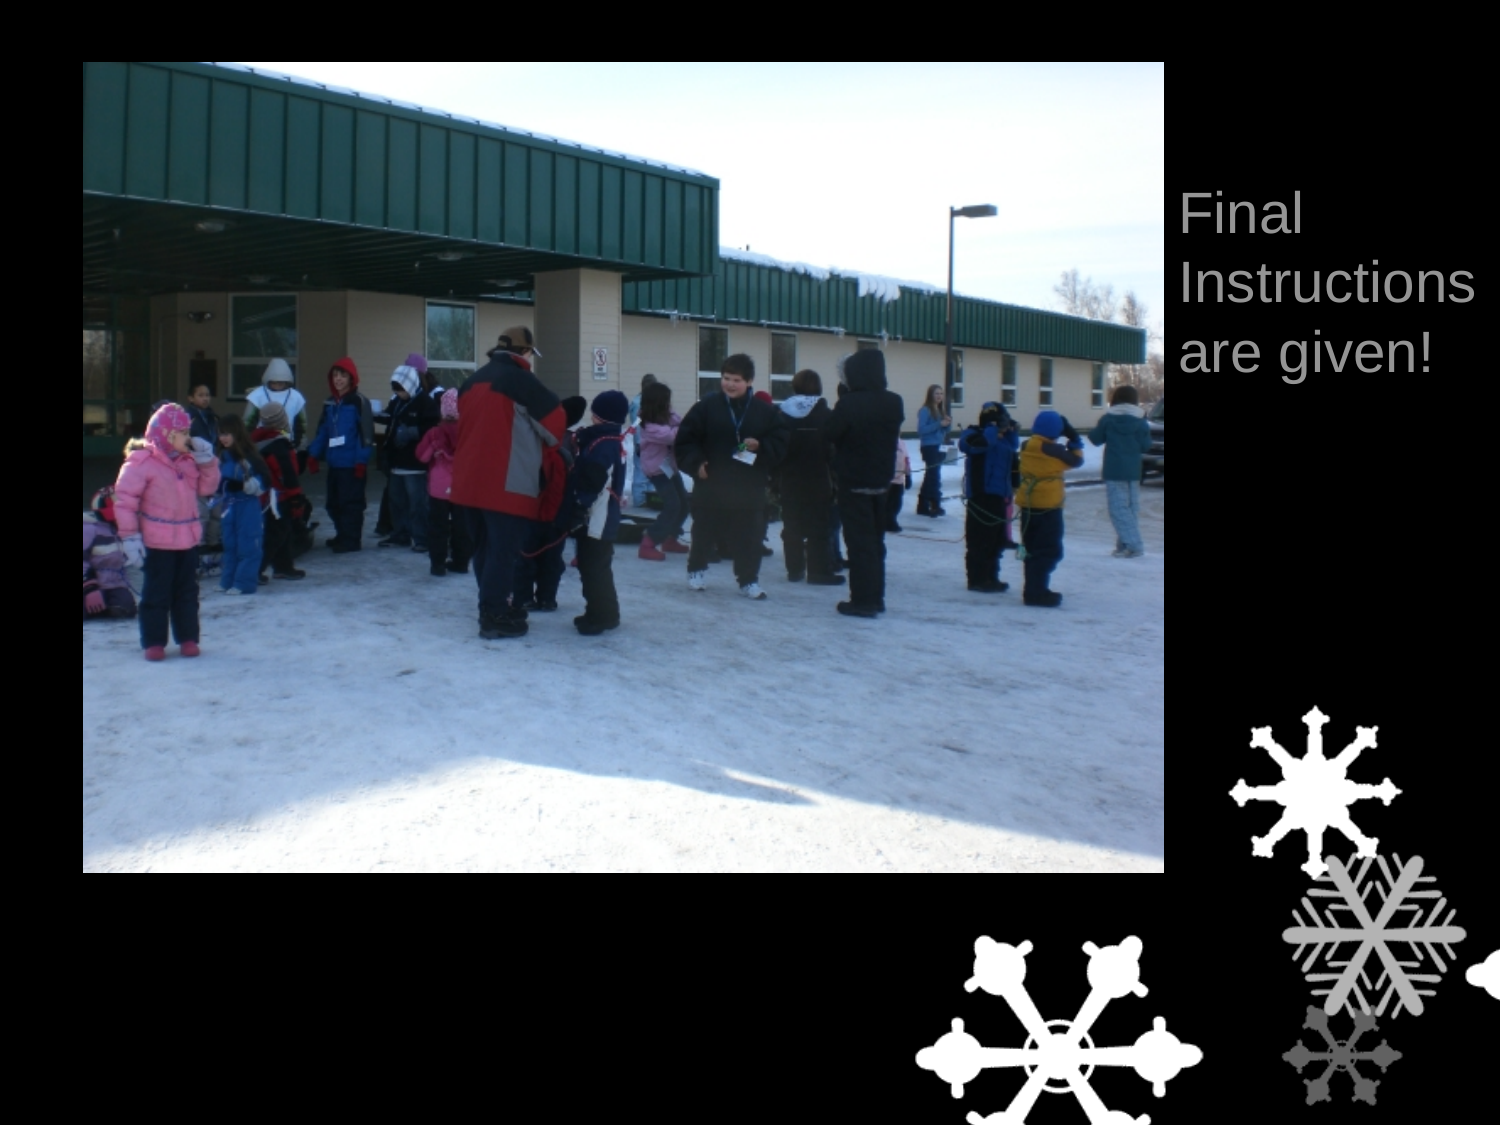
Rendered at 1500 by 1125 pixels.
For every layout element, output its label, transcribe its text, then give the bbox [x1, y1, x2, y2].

picture [83, 62, 1164, 873]
text_box Final Instructions are given! [1163, 167, 1500, 395]
